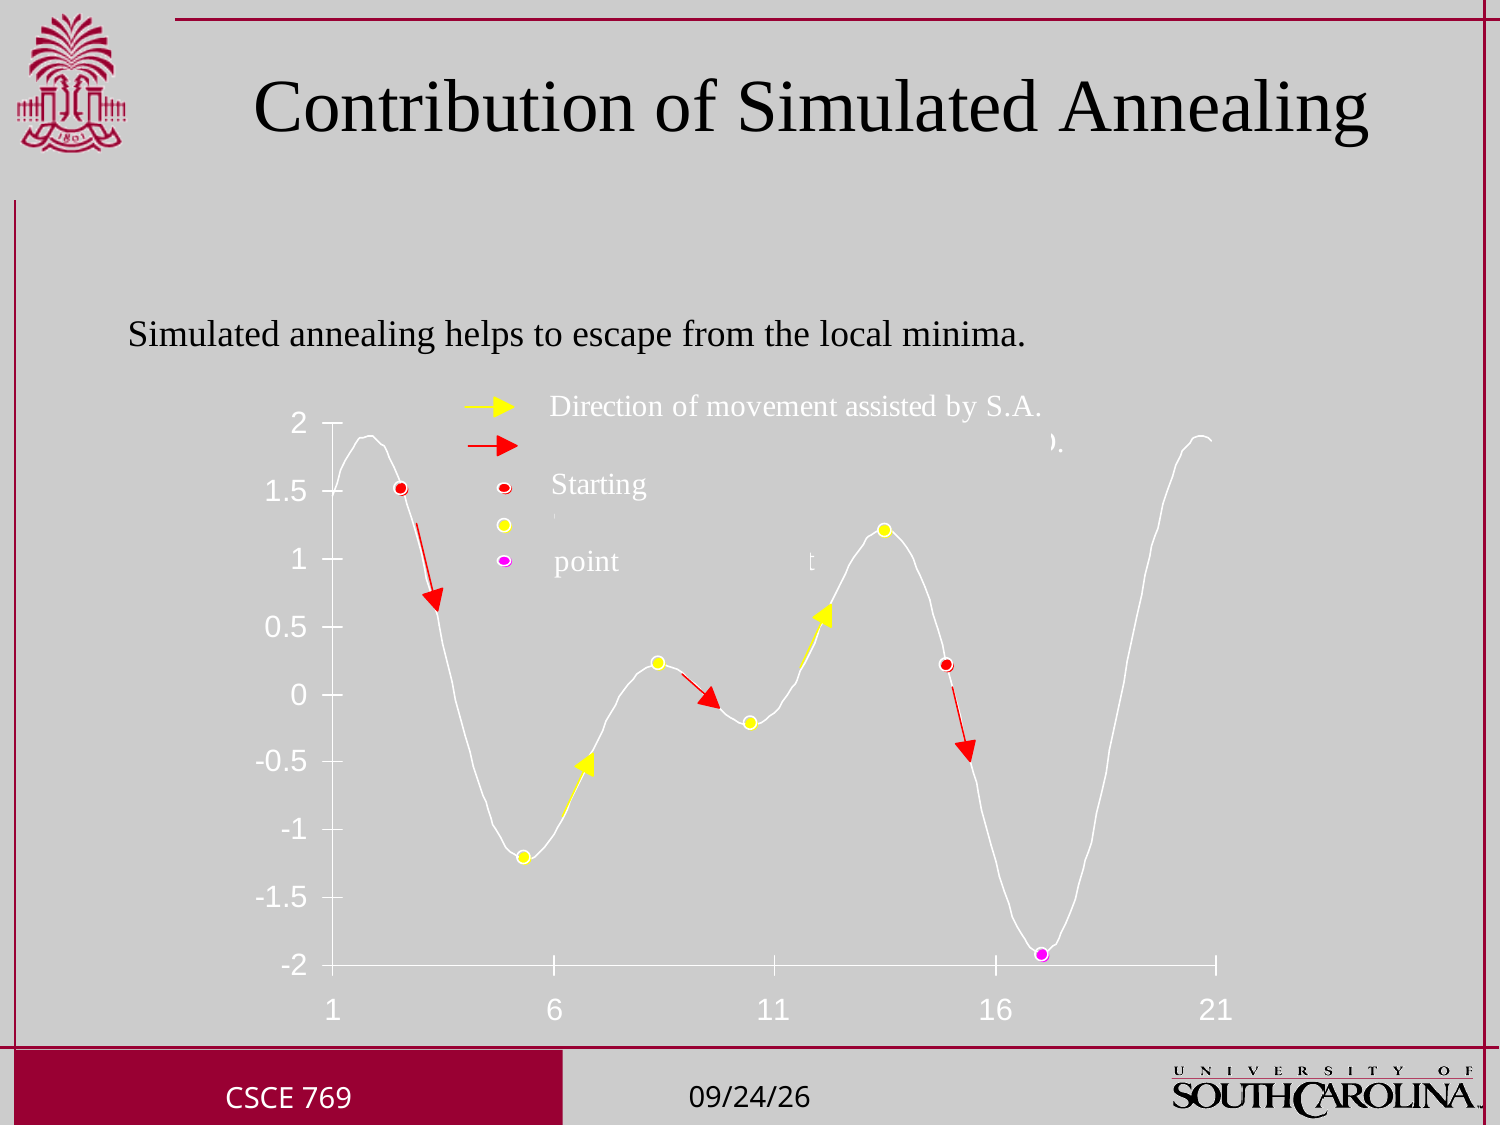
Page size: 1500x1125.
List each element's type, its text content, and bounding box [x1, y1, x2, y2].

chart [223, 371, 1260, 1063]
picture [1162, 1049, 1483, 1125]
picture [12, 12, 131, 155]
list Simulated annealing helps to escape from the local minima. [112, 312, 1388, 413]
title Contribution of Simulated Annealing [174, 17, 1450, 196]
